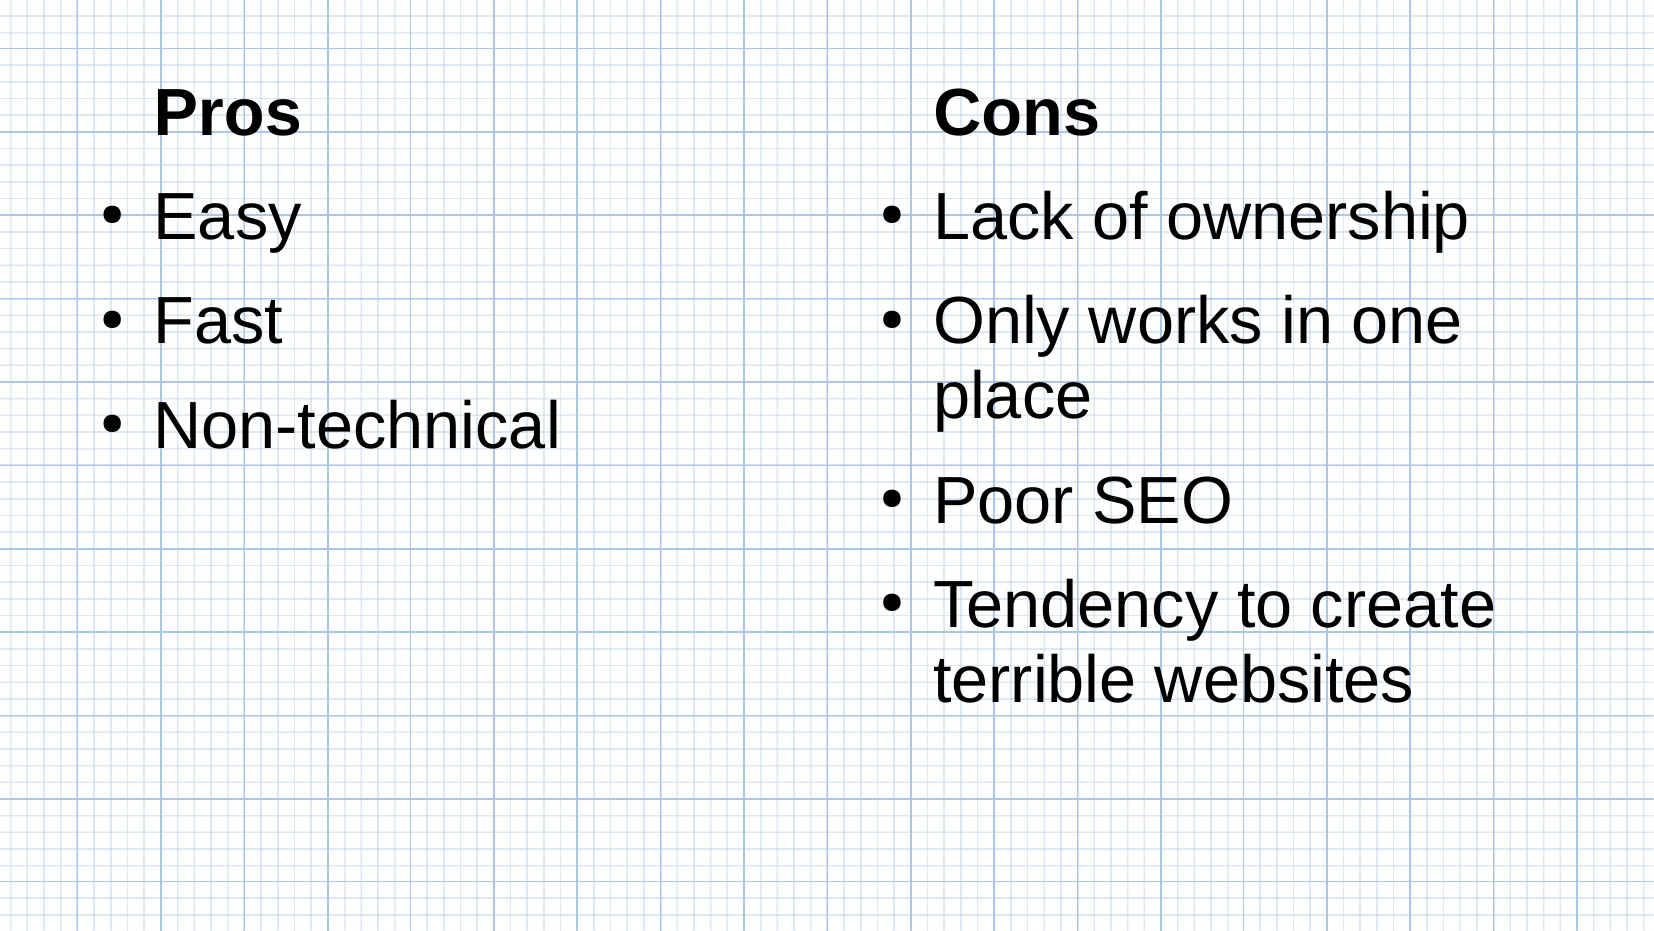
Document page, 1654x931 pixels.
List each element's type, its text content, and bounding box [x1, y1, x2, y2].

list Cons Lack of ownership Only works in one place Poor SEO Tendency to create terrible websites [862, 75, 1568, 863]
list Pros Easy Fast Non-technical [82, 75, 788, 863]
picture [0, 0, 1654, 931]
